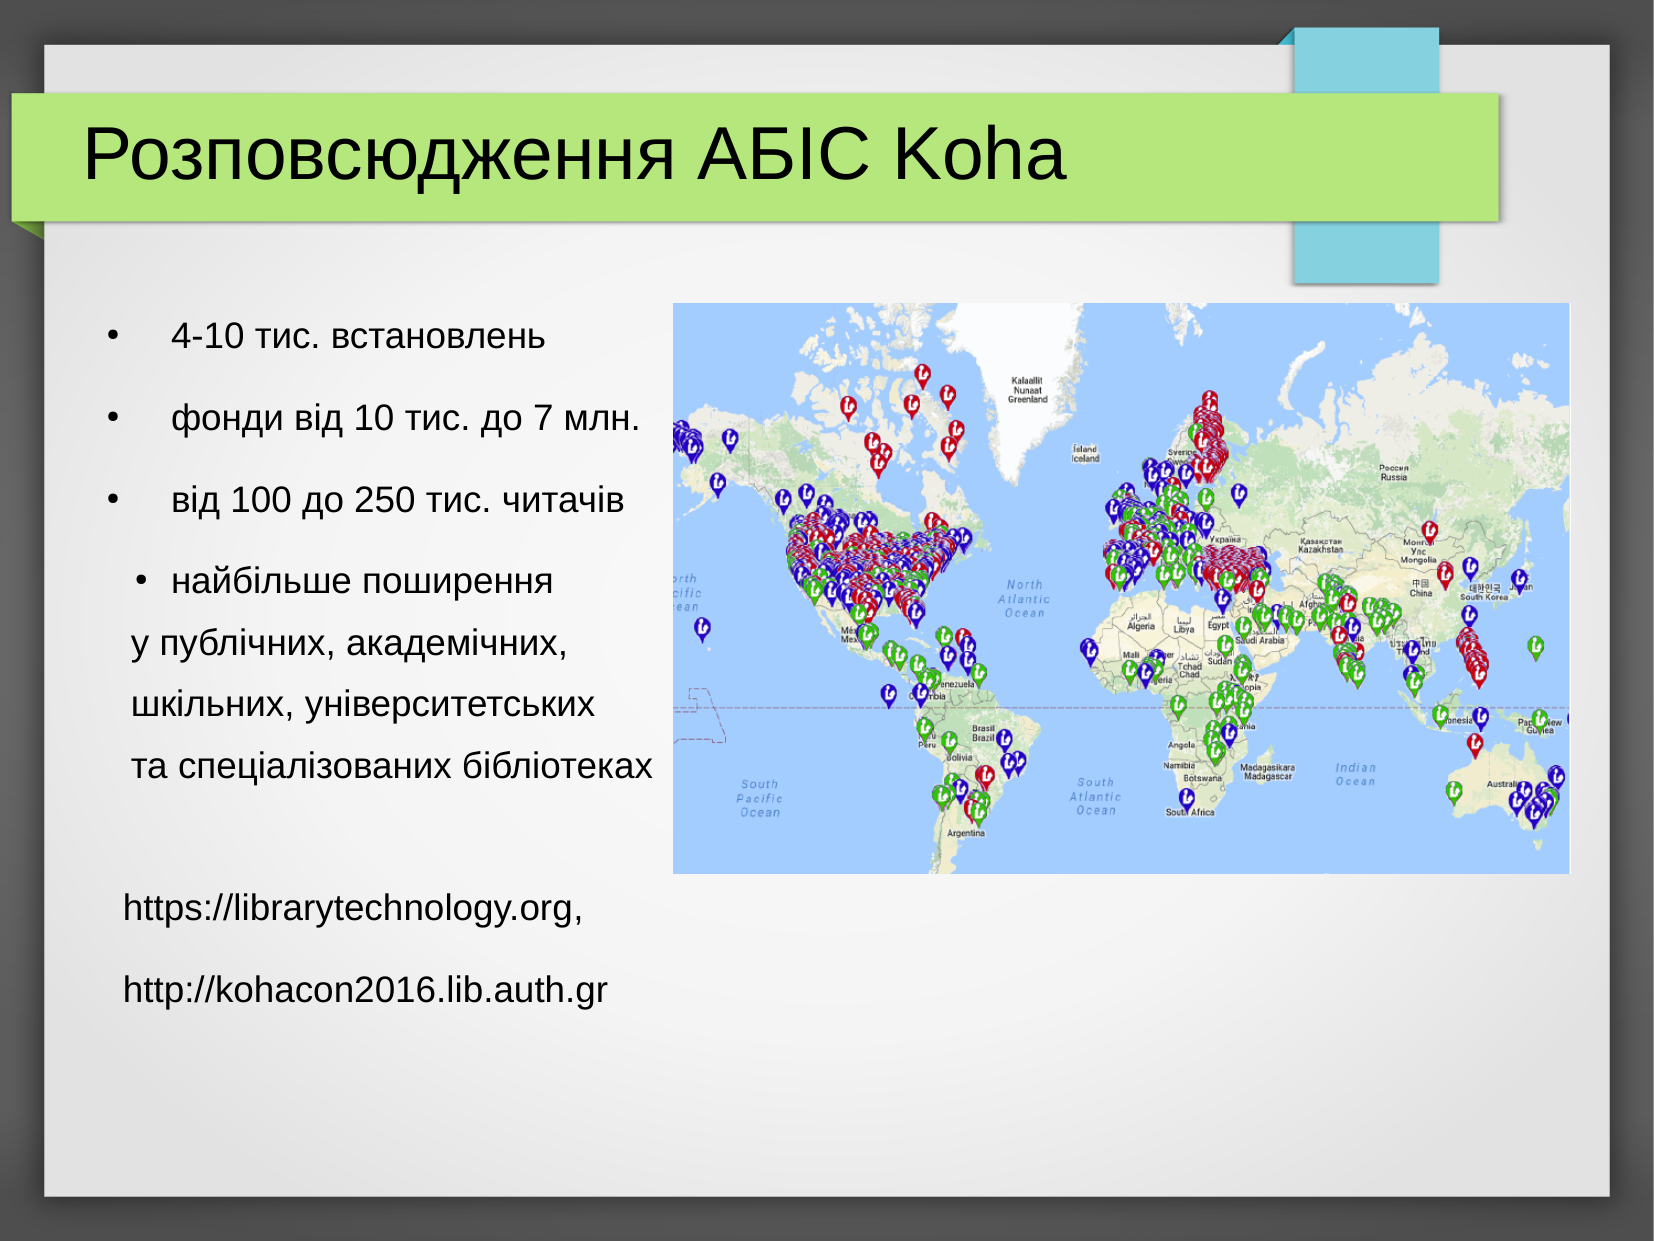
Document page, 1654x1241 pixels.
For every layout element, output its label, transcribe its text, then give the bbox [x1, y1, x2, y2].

title Розповсюдження АБІС Koha [82, 94, 1264, 213]
picture [0, 0, 1654, 1241]
list 4-10 тис. встановлень фонди від 10 тис. до 7 млн. від 100 до 250 тис. читачів найбільше поширення у публічних, академічних, шкільних, університетських та спеціалізованих бібліотеках https://librarytechnology.org, http://kohacon2016.lib.auth.gr [82, 295, 1571, 1015]
